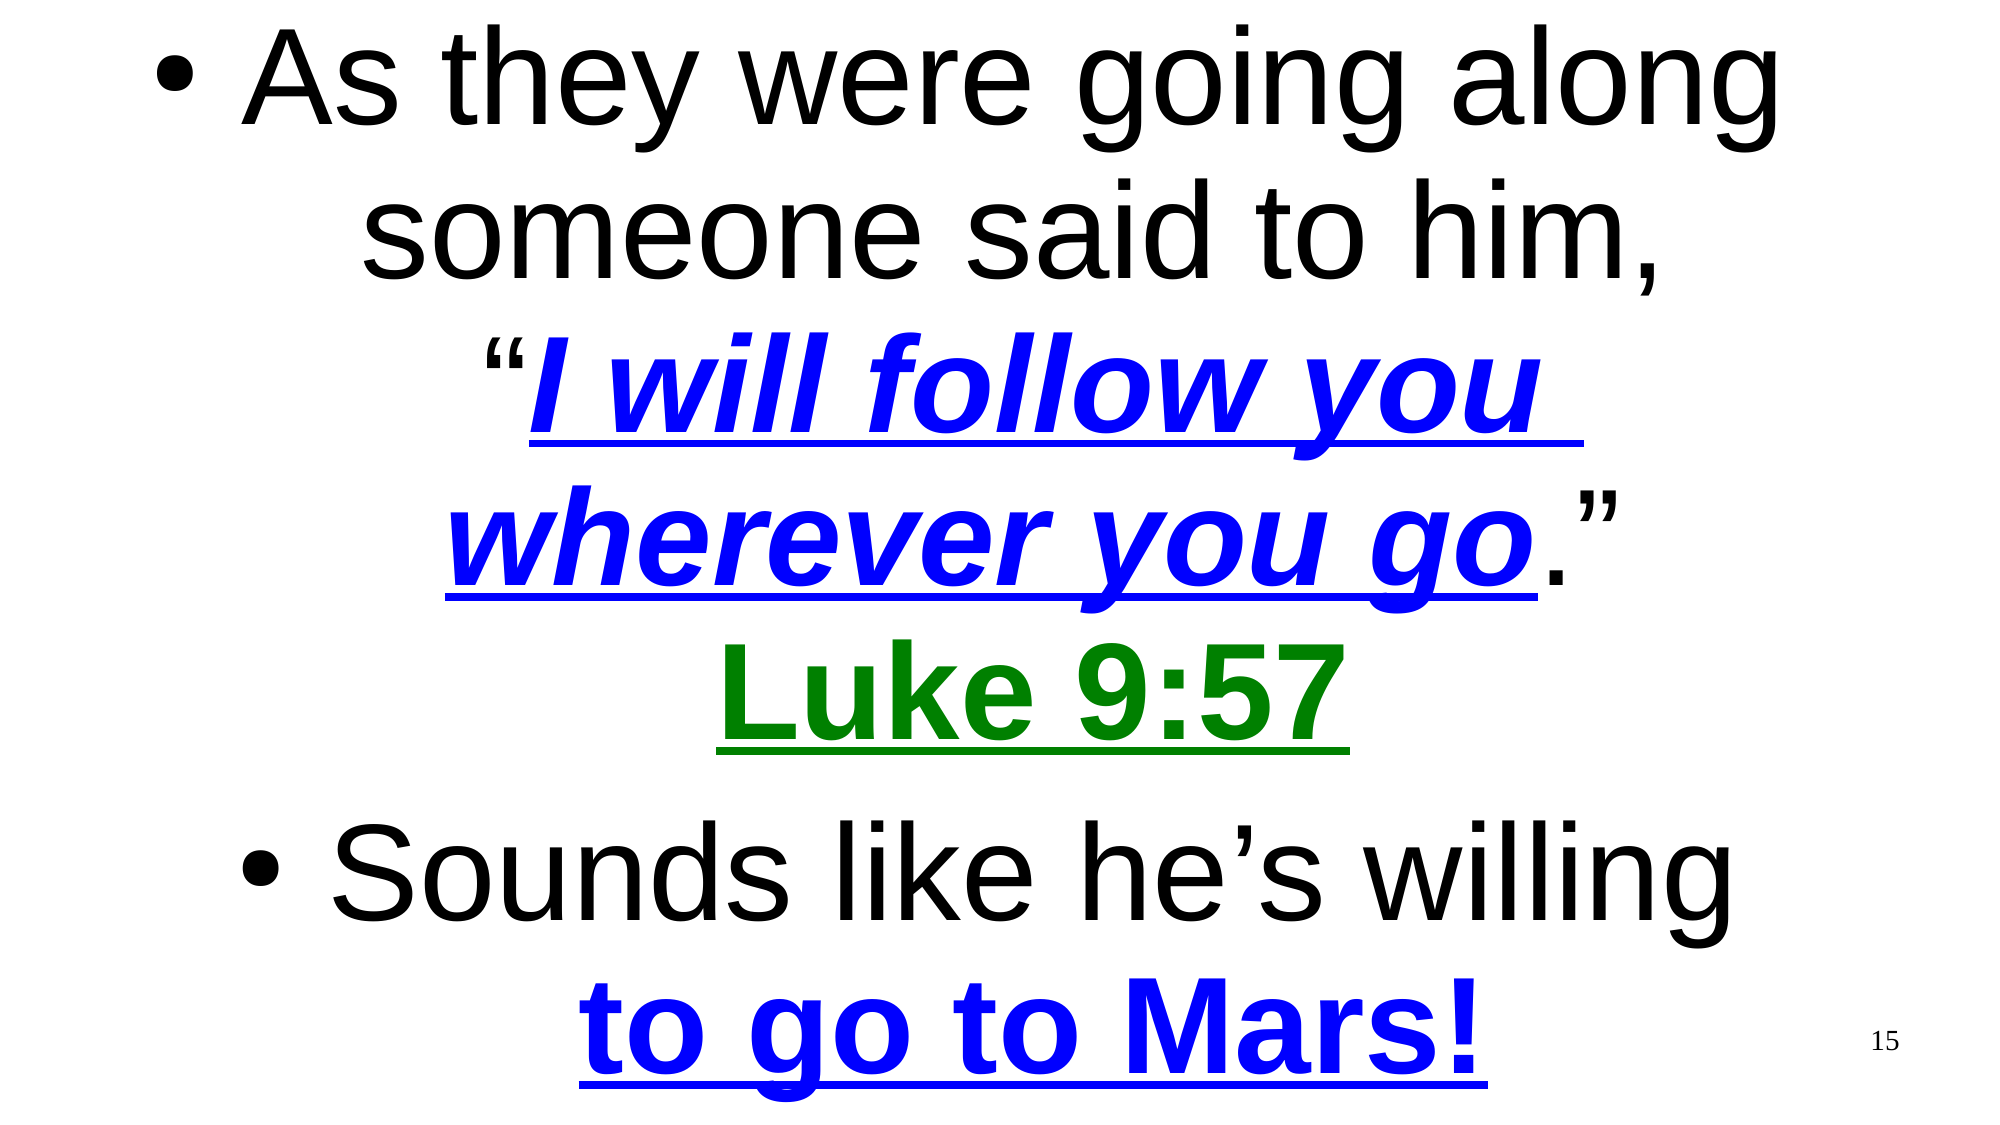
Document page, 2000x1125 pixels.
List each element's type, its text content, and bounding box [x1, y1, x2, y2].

list As they were going along someone said to him, “I will follow you wherever you go.” Luke 9:57 Sounds like he’s willing to go to Mars! [0, 0, 1996, 1123]
